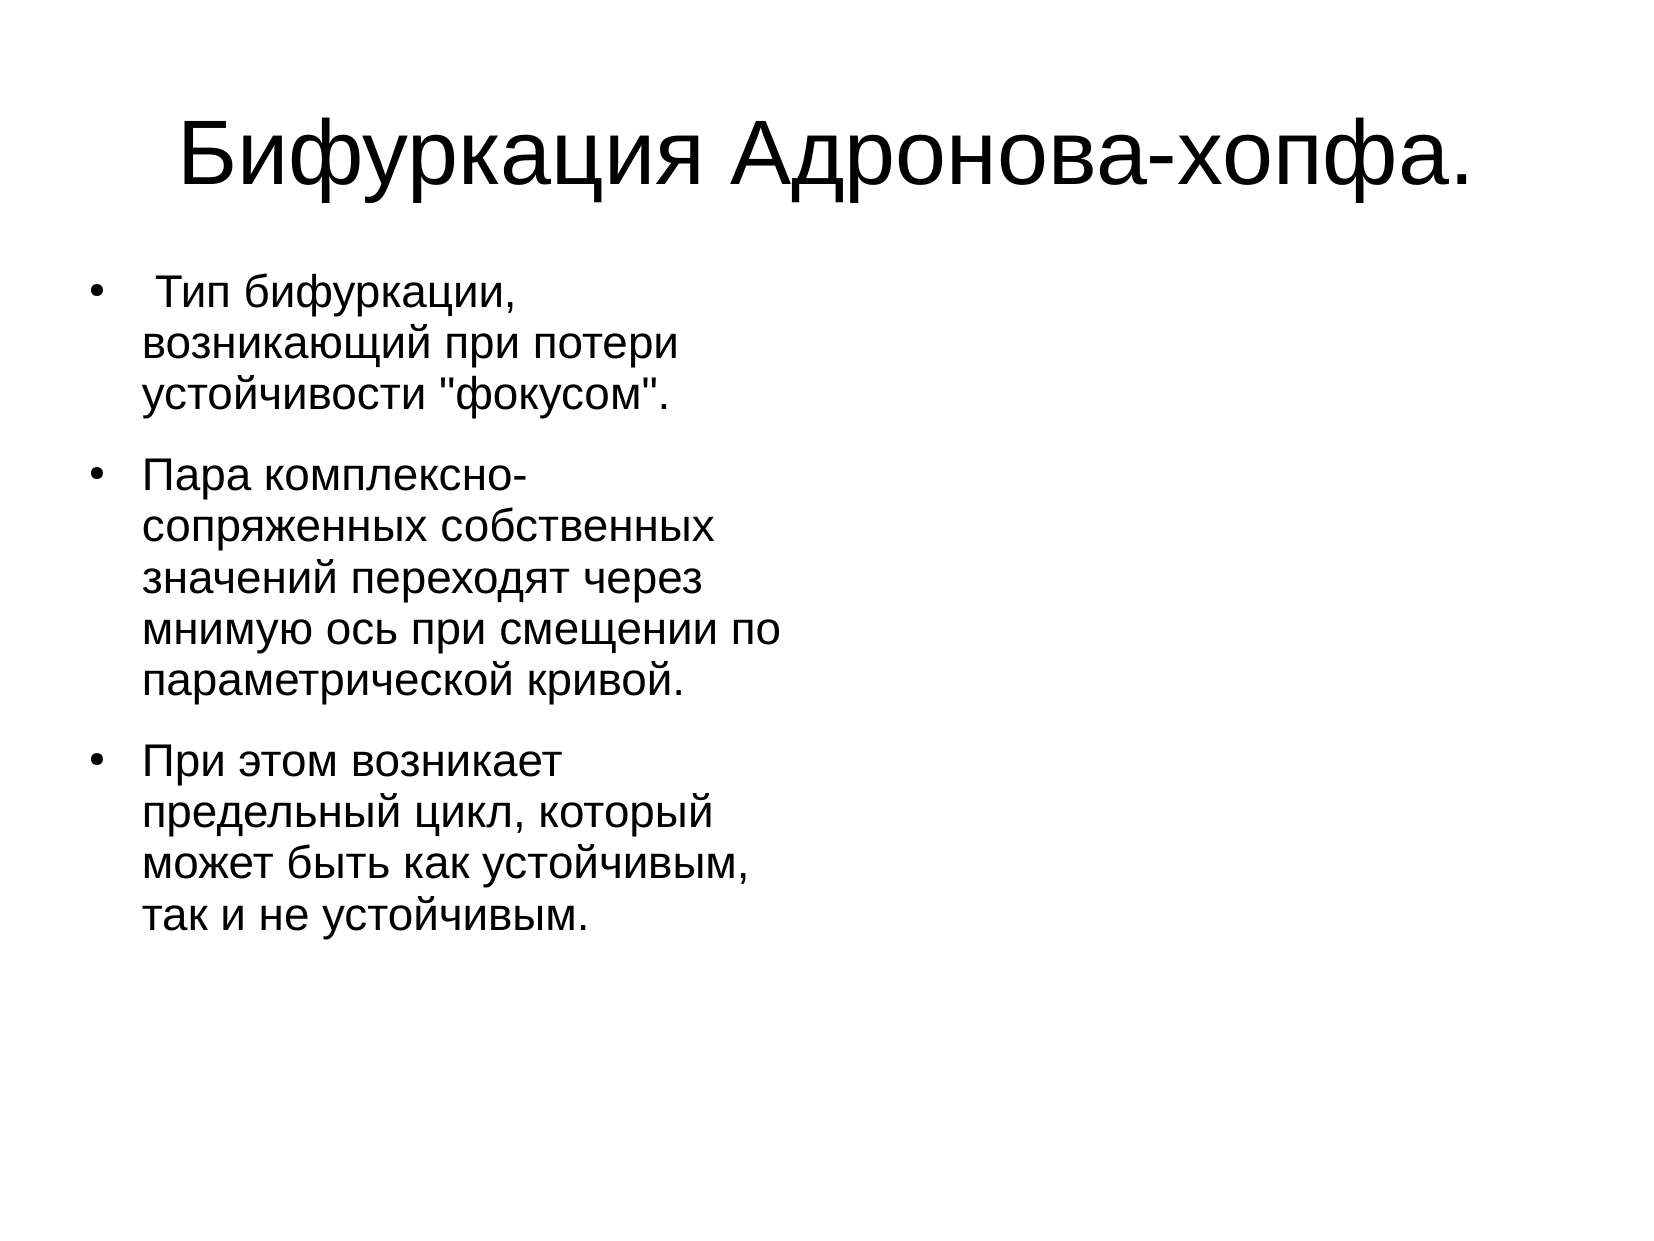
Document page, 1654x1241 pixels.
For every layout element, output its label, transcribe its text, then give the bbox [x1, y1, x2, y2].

list Тип бифуркации, возникающий при потери устойчивости "фокусом". Пара комплексно-сопряженных собственных значений переходят через мнимую ось при смещении по параметрической кривой. При этом возникает предельный цикл, который может быть как устойчивым, так и не устойчивым. [71, 265, 798, 938]
title Бифуркация Адронова-хопфа. [82, 49, 1571, 257]
